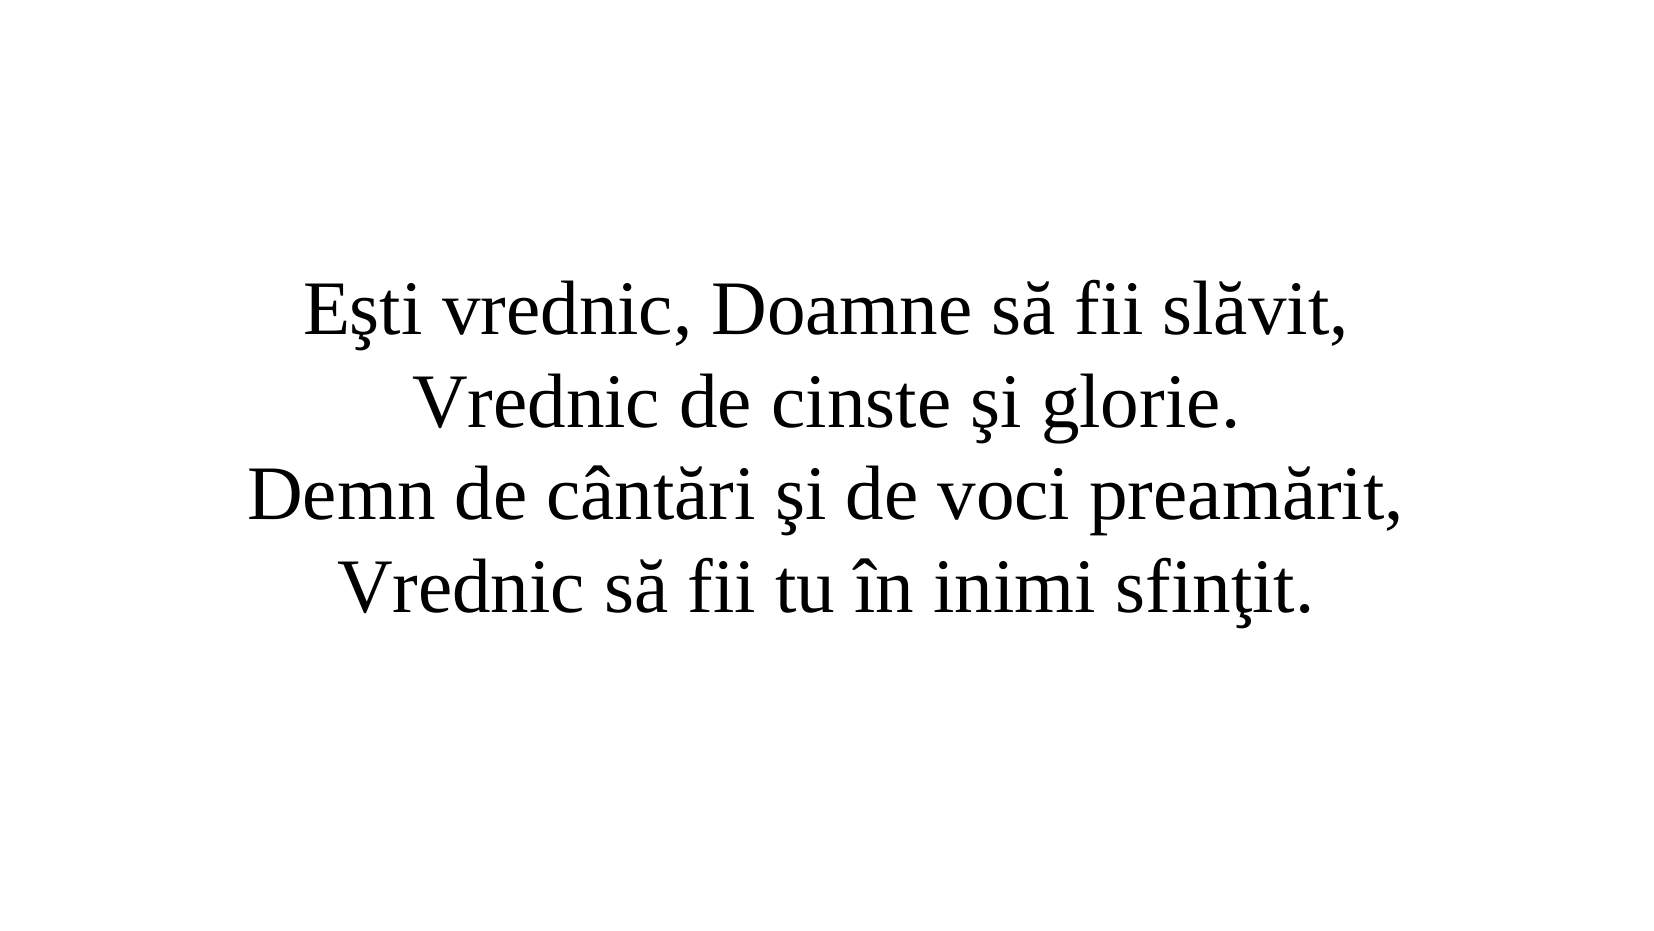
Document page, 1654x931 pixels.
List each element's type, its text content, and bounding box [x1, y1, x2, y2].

subtitle Eşti vrednic, Doamne să fii slăvit, Vrednic de cinste şi glorie. Demn de cântări şi de voci preamărit, Vrednic să fii tu în inimi sfinţit. [0, 250, 1654, 671]
